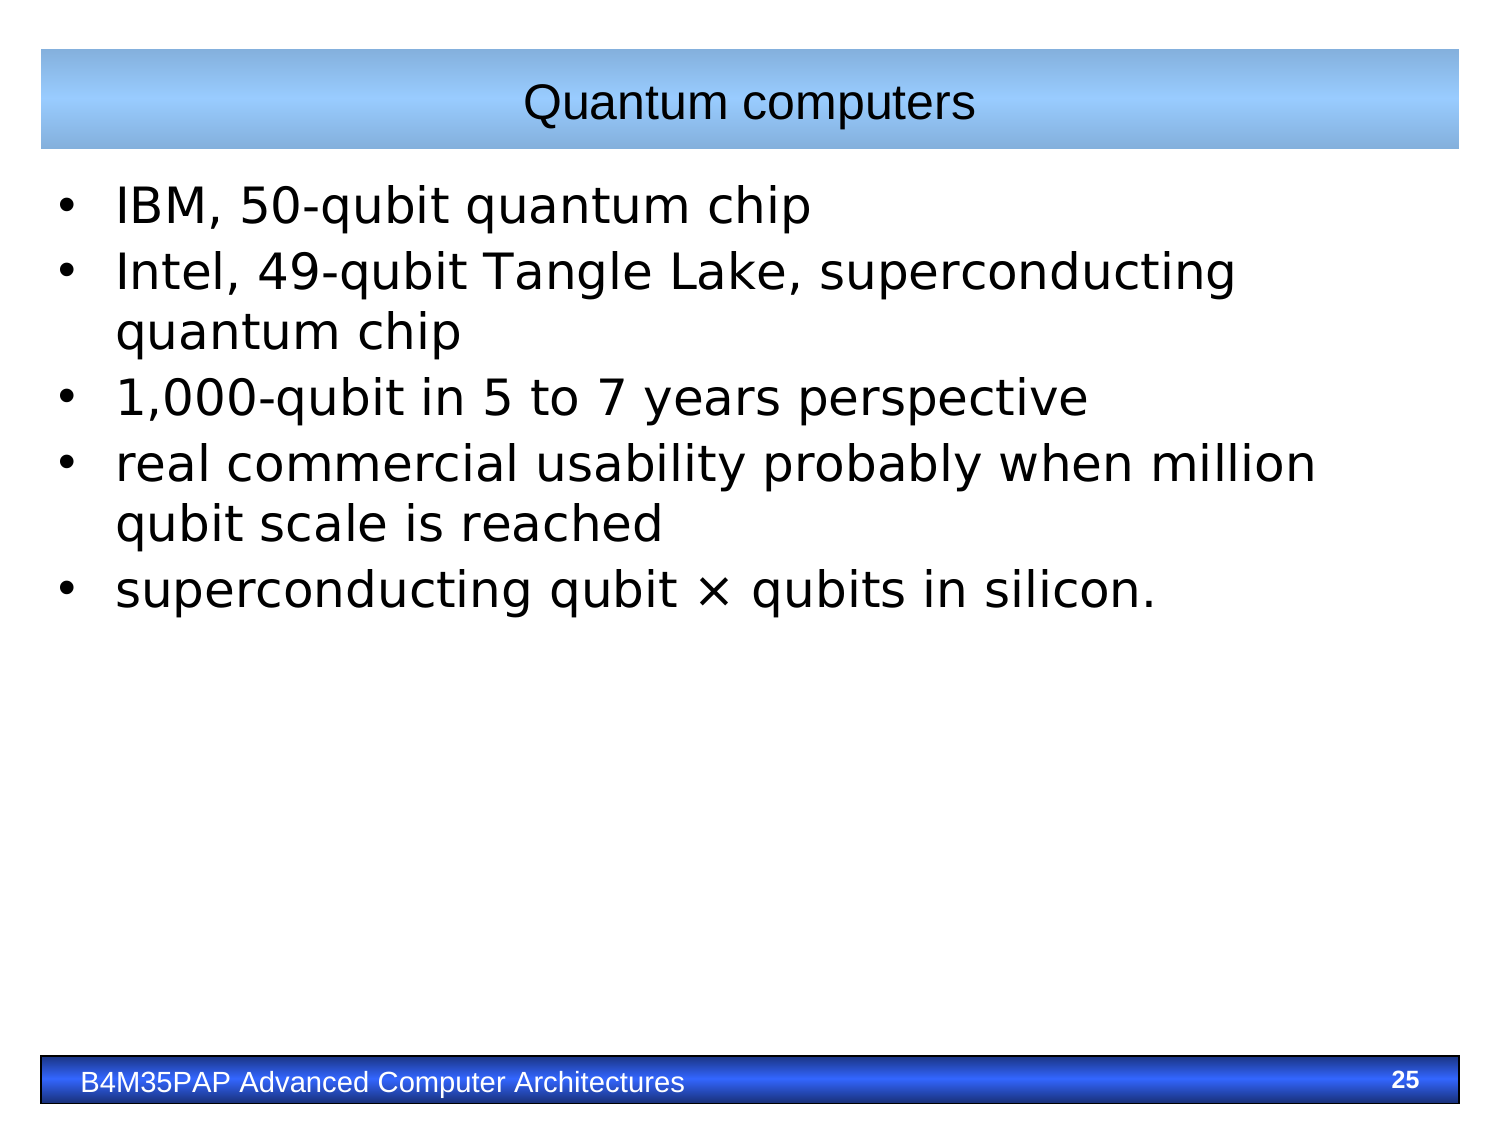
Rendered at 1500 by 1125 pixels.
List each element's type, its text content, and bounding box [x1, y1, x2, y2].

title Quantum computers [41, 49, 1459, 149]
list IBM, 50-qubit quantum chip Intel, 49-qubit Tangle Lake, superconducting quantum chip 1,000-qubit in 5 to 7 years perspective real commercial usability probably when million qubit scale is reached superconducting qubit × qubits in silicon. [44, 166, 1458, 1045]
